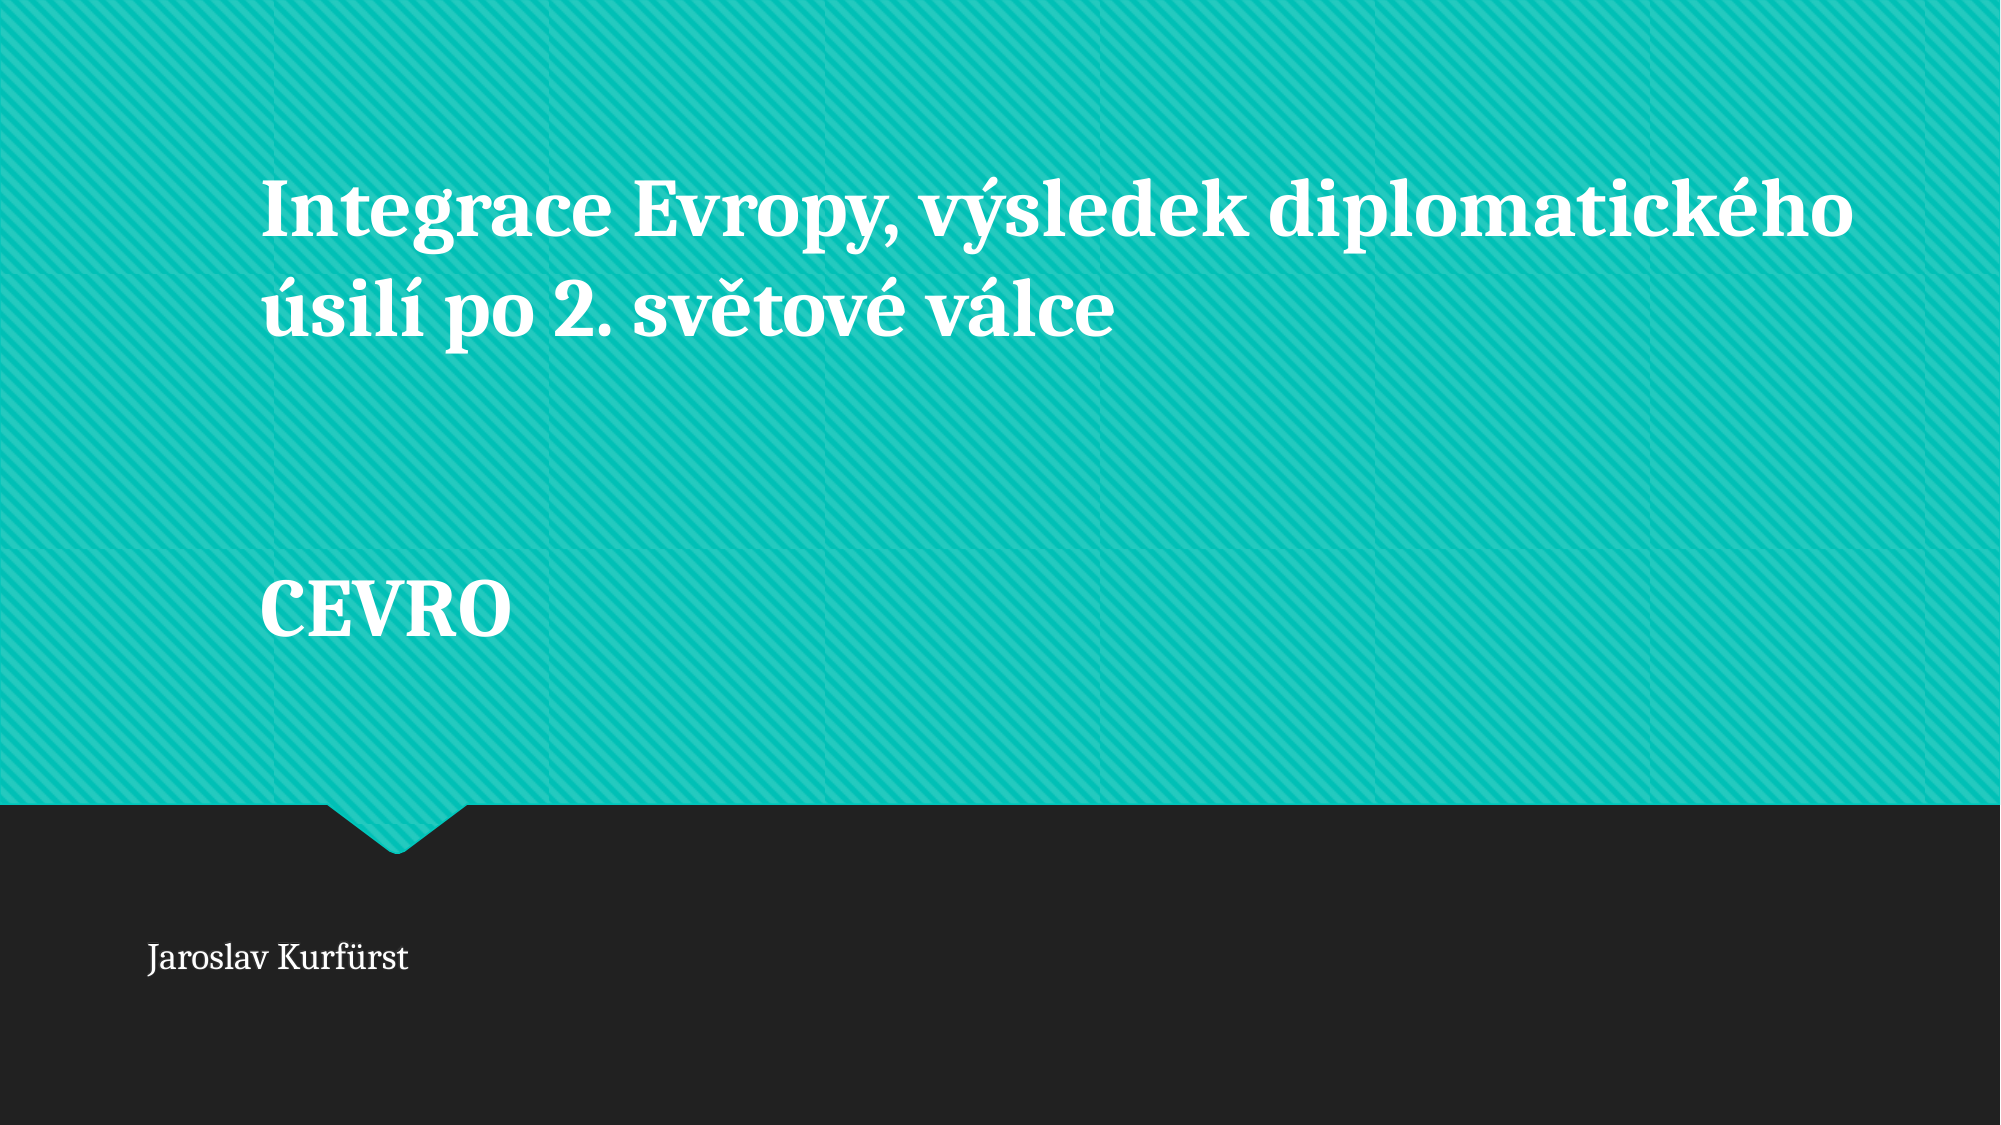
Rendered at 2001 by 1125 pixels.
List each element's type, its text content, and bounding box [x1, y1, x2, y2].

text_box Integrace Evropy, výsledek diplomatického úsilí po 2. světové válce CEVRO [245, 146, 1894, 661]
subtitle Jaroslav Kurfürst [132, 929, 1749, 1002]
